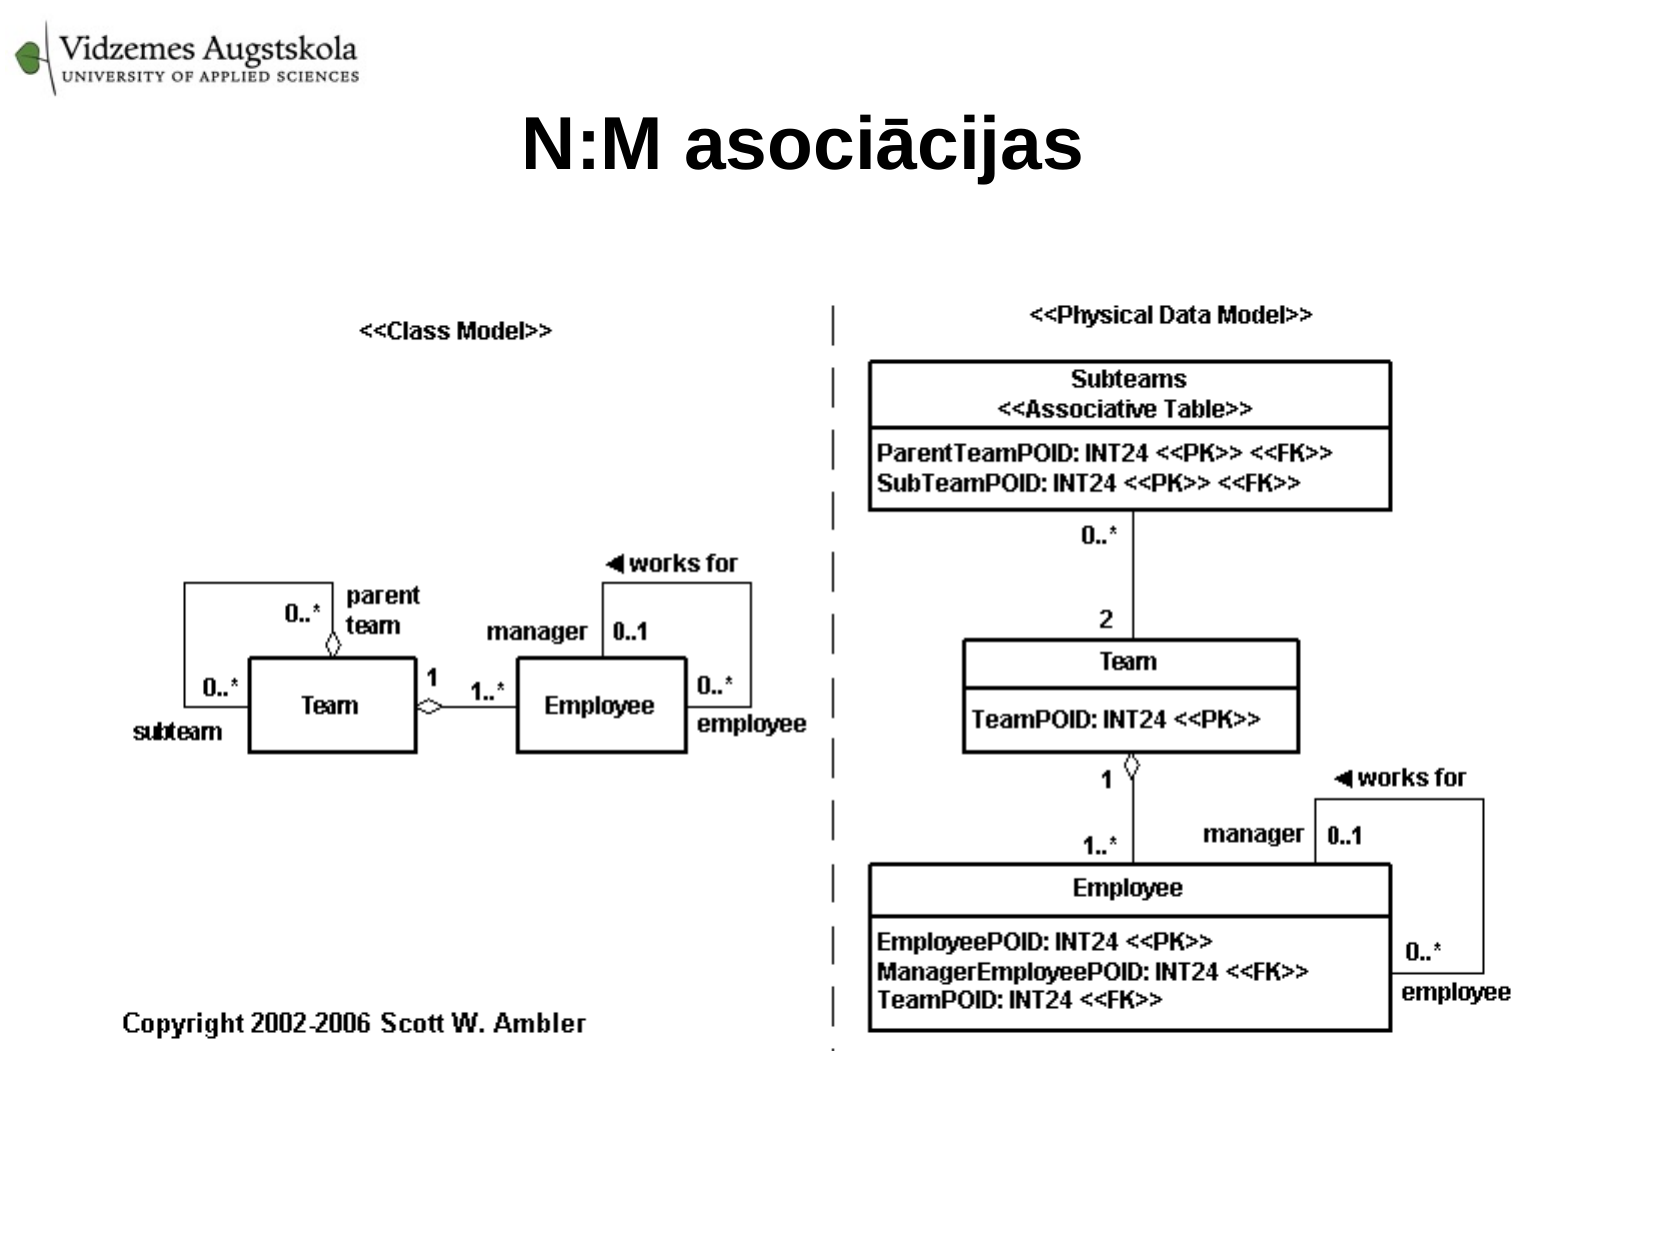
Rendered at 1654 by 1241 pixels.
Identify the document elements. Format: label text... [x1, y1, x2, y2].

title N:M asociācijas [94, 103, 1512, 188]
picture [118, 294, 1529, 1051]
picture [5, 2, 368, 113]
